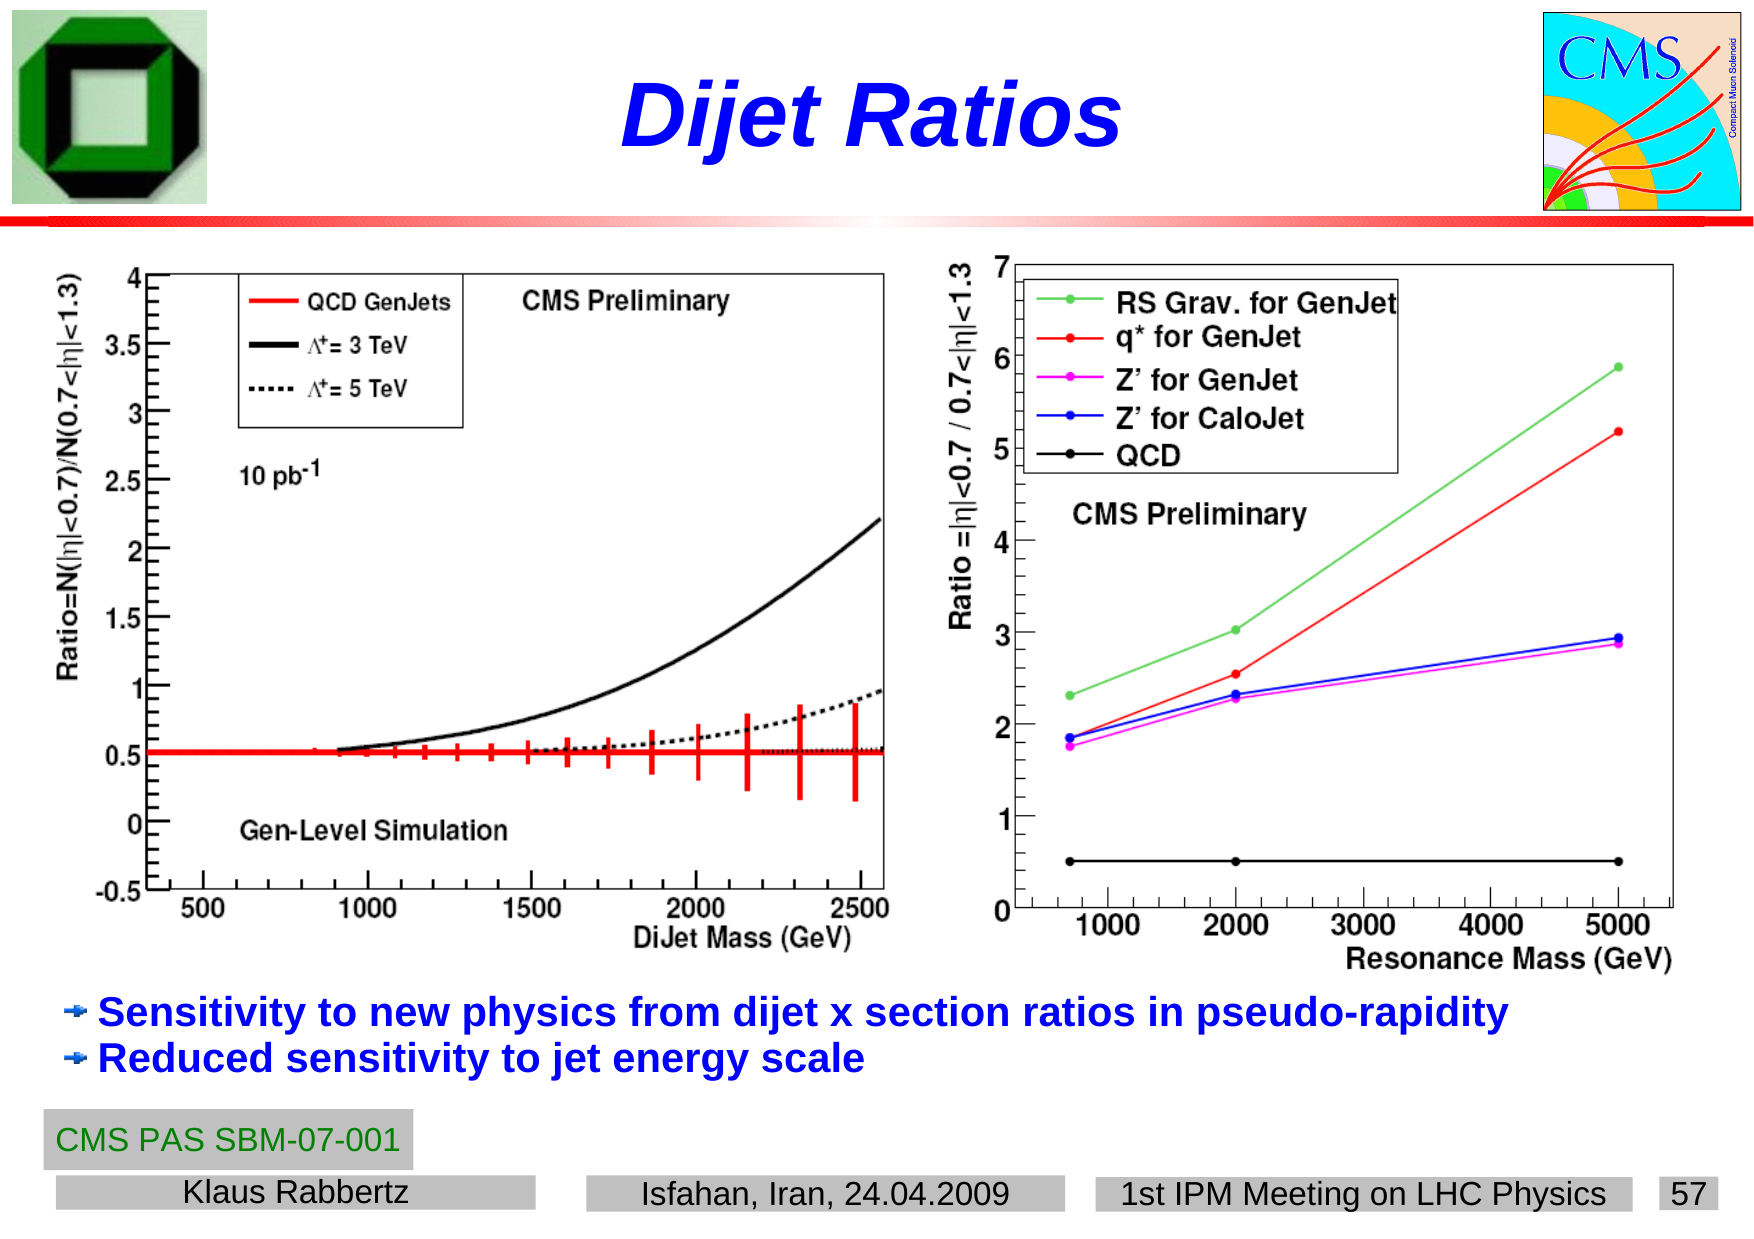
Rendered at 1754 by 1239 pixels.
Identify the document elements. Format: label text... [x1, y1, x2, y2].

picture [1542, 11, 1742, 211]
picture [12, 10, 207, 204]
picture [36, 233, 1691, 976]
text_box Sensitivity to new physics from dijet x section ratios in pseudo-rapidity Reduced sensitivity to jet energy scale [52, 976, 1722, 1096]
text_box CMS PAS SBM-07-001 [43, 1109, 414, 1171]
title Dijet Ratios [220, 16, 1525, 213]
